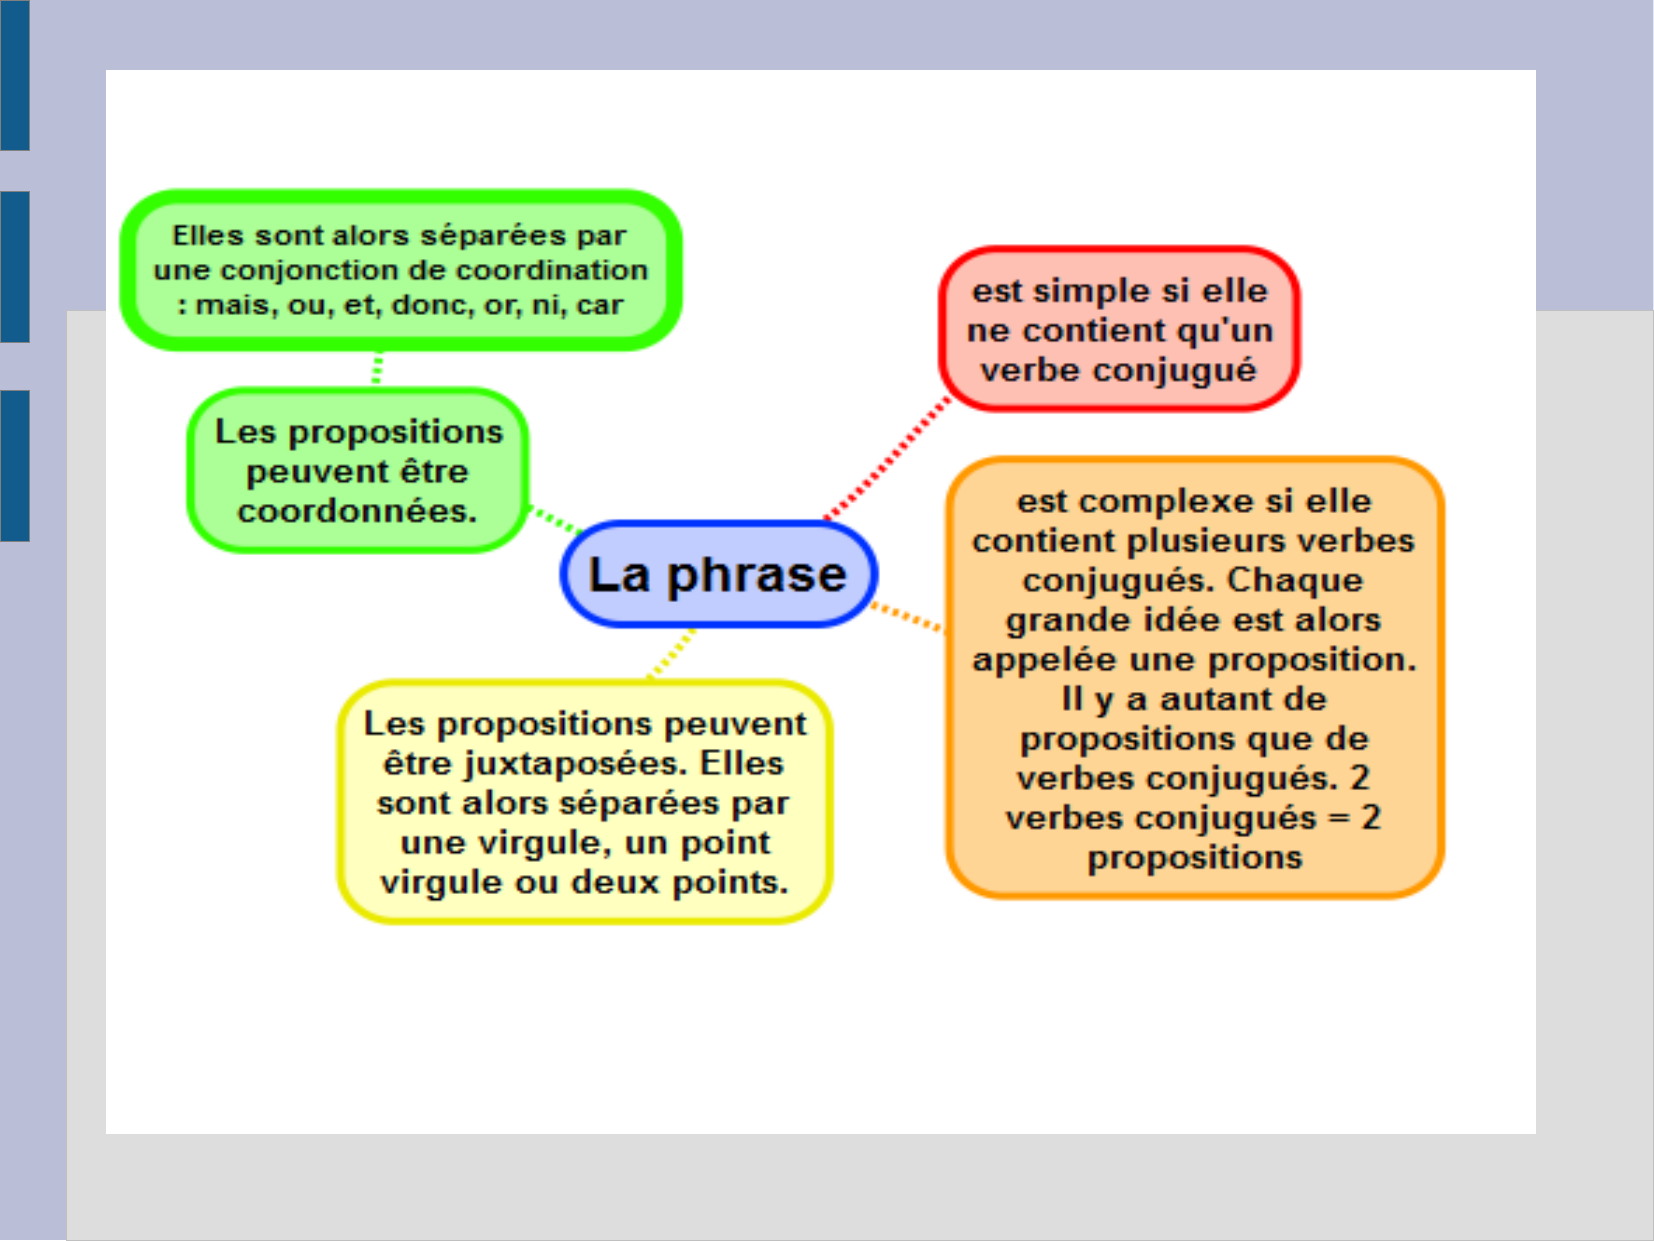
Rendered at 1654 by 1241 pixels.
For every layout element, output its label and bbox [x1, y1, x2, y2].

picture [106, 70, 1536, 1134]
